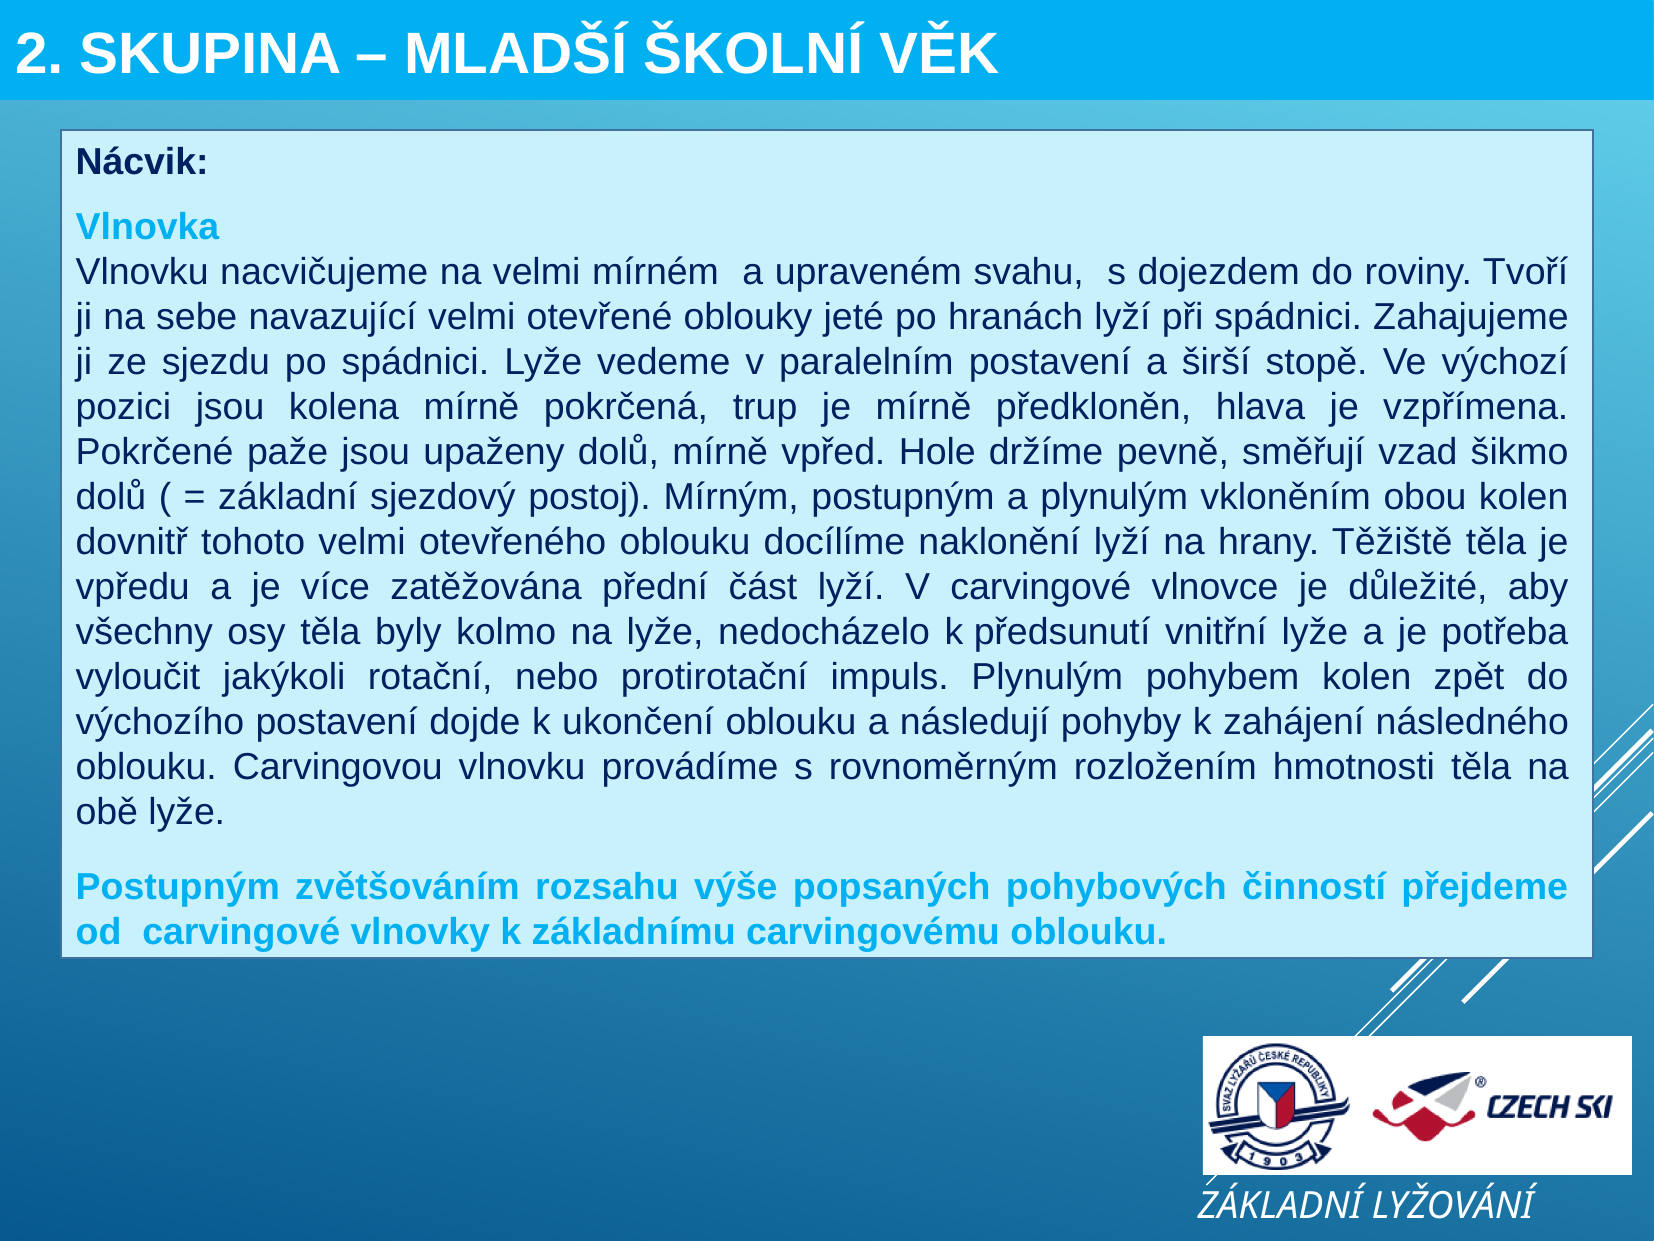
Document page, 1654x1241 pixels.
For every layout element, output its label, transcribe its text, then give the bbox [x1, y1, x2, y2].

text_box ZÁKLADNÍ LYŽOVÁNÍ [1182, 1173, 1644, 1235]
title 2. Skupina – mladší školní věk [0, 0, 1654, 100]
text_box Nácvik: Vlnovka Vlnovku nacvičujeme na velmi mírném a upraveném svahu, s dojezdem do roviny. Tvoří ji na sebe navazující velmi otevřené oblouky jeté po hranách lyží při spádnici. Zahajujeme ji ze sjezdu po spádnici. Lyže vedeme v paralelním postavení a širší stopě. Ve výchozí pozici jsou kolena mírně pokrčená, trup je mírně předkloněn, hlava je vzpřímena. Pokrčené paže jsou upaženy dolů, mírně vpřed. Hole držíme pevně, směřují vzad šikmo dolů ( = základní sjezdový postoj). Mírným, postupným a plynulým vkloněním obou kolen dovnitř tohoto velmi otevřeného oblouku docílíme naklonění lyží na hrany. Těžiště těla je vpředu a je více zatěžována přední část lyží. V carvingové vlnovce je důležité, aby všechny osy těla byly kolmo na lyže, nedocházelo k předsunutí vnitřní lyže a je potřeba vyloučit jakýkoli rotační, nebo protirotační impuls. Plynulým pohybem kolen zpět do výchozího postavení dojde k ukončení oblouku a následují pohyby k zahájení následného oblouku. Carvingovou vlnovku provádíme s rovnoměrným rozložením hmotnosti těla na obě lyže. Postupným zvětšováním rozsahu výše popsaných pohybových činností přejdeme od carvingové vlnovky k základnímu carvingovému oblouku. [60, 129, 1593, 959]
picture [1202, 1036, 1632, 1173]
